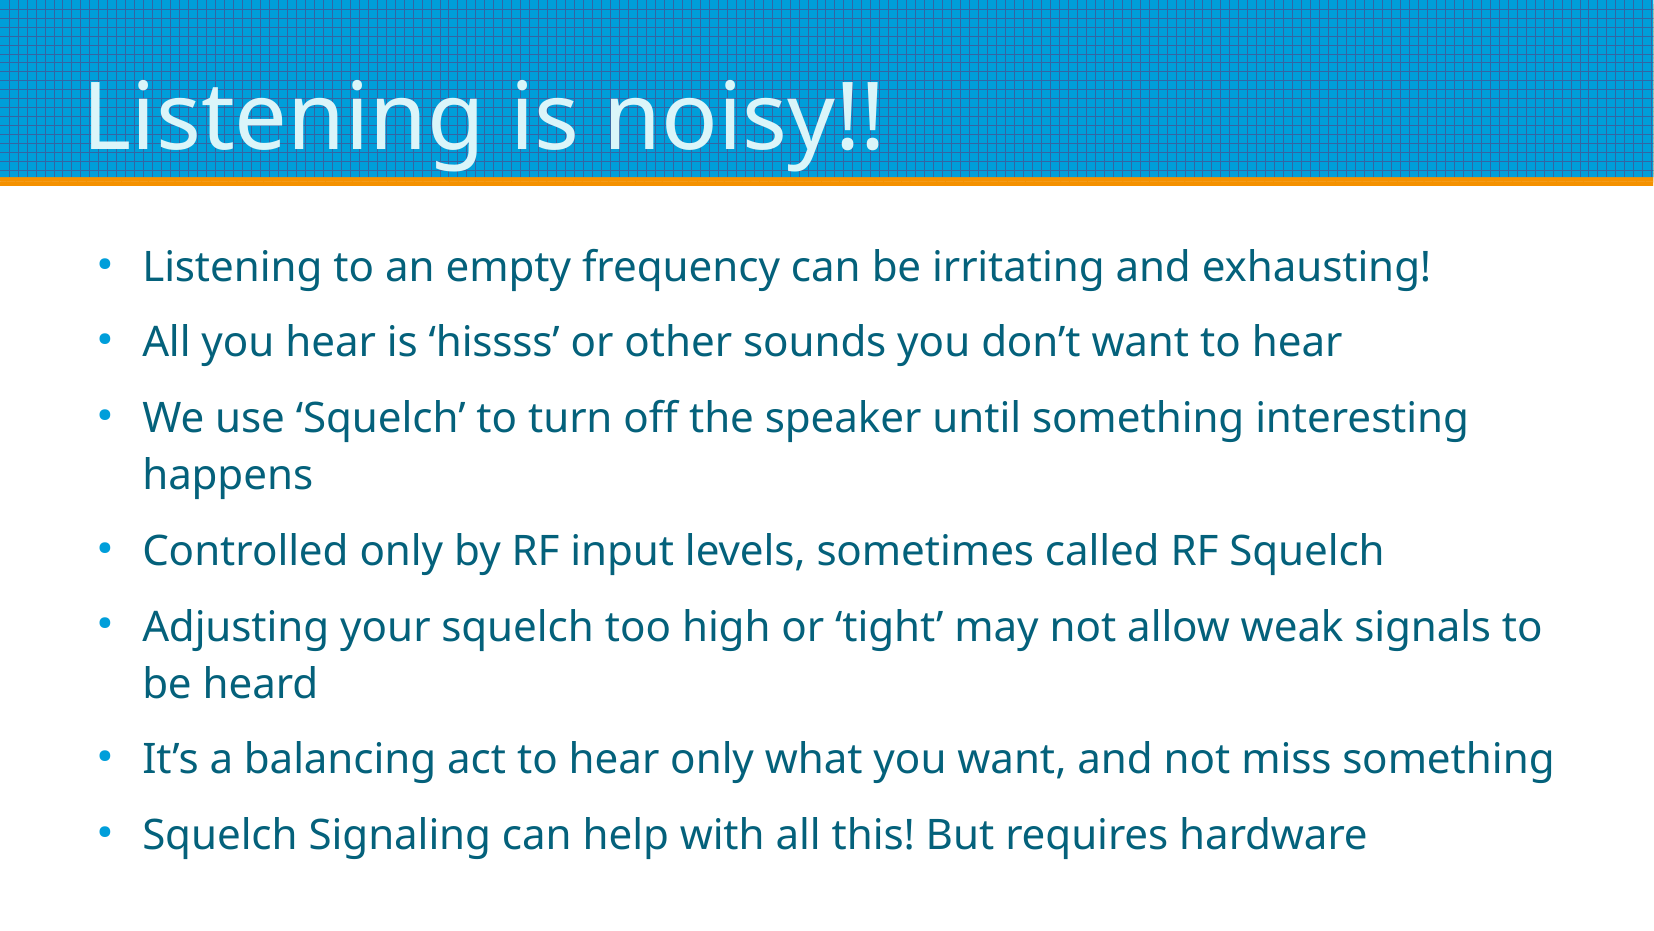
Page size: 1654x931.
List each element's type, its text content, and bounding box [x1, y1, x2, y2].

list Listening to an empty frequency can be irritating and exhausting! All you hear is ‘hissss’ or other sounds you don’t want to hear We use ‘Squelch’ to turn off the speaker until something interesting happens Controlled only by RF input levels, sometimes called RF Squelch Adjusting your squelch too high or ‘tight’ may not allow weak signals to be heard It’s a balancing act to hear only what you want, and not miss something Squelch Signaling can help with all this! But requires hardware [82, 236, 1571, 901]
title Listening is noisy!! [82, 14, 1571, 178]
